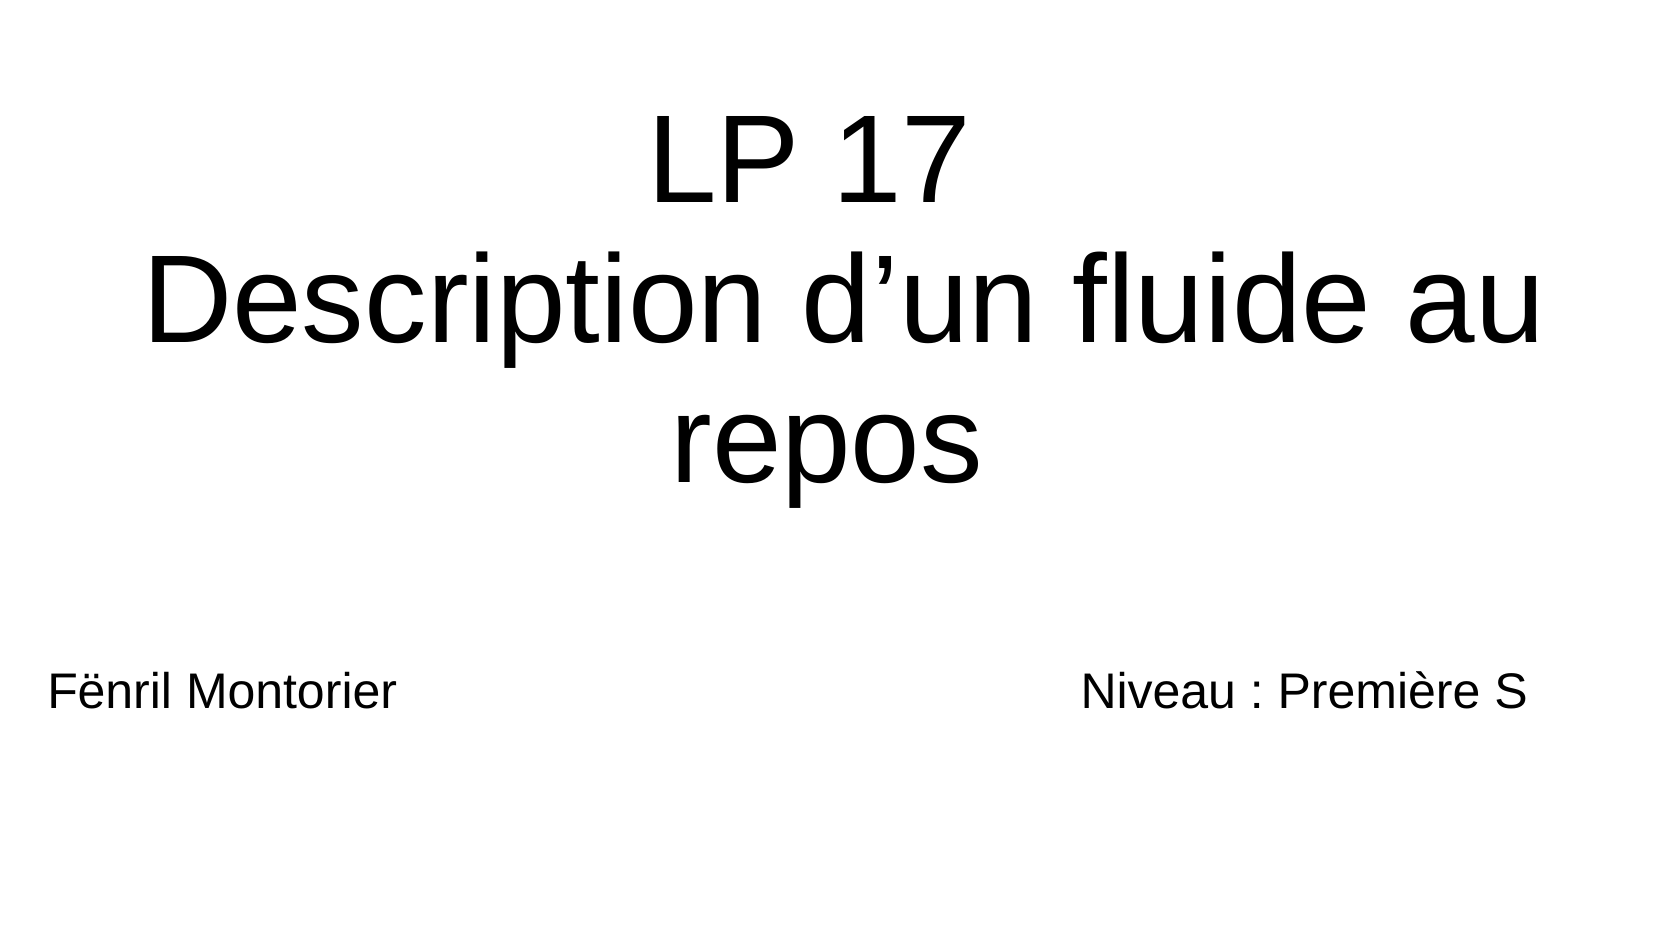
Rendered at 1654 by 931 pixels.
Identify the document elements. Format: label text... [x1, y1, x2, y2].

title LP 17 Description d’un fluide au repos [82, 89, 1571, 509]
subtitle Fënril Montorier Niveau : Première S [47, 625, 1571, 758]
